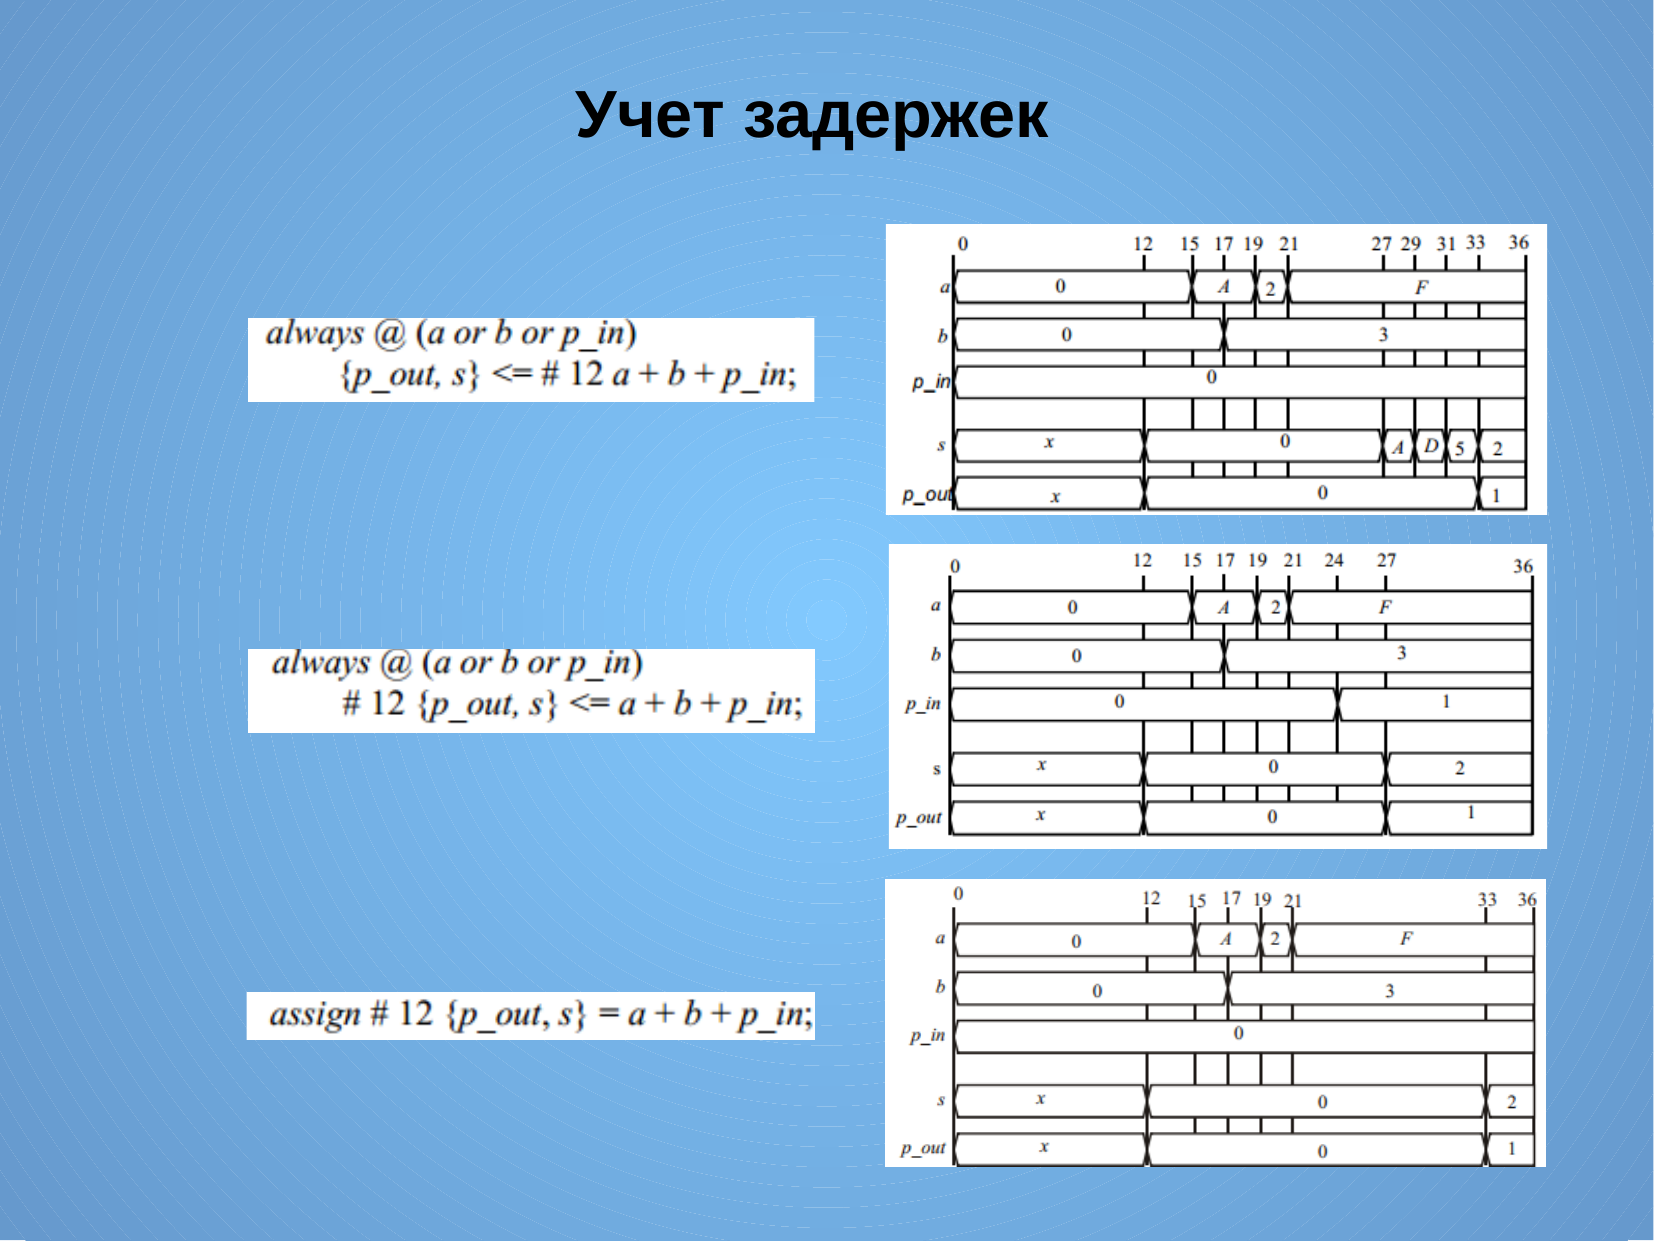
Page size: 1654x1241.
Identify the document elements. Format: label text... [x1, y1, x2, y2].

text_box Учет задержек [561, 69, 1093, 178]
picture [885, 879, 1546, 1167]
picture [248, 318, 815, 402]
picture [885, 224, 1548, 515]
picture [248, 649, 815, 733]
picture [888, 544, 1548, 849]
picture [246, 992, 815, 1040]
